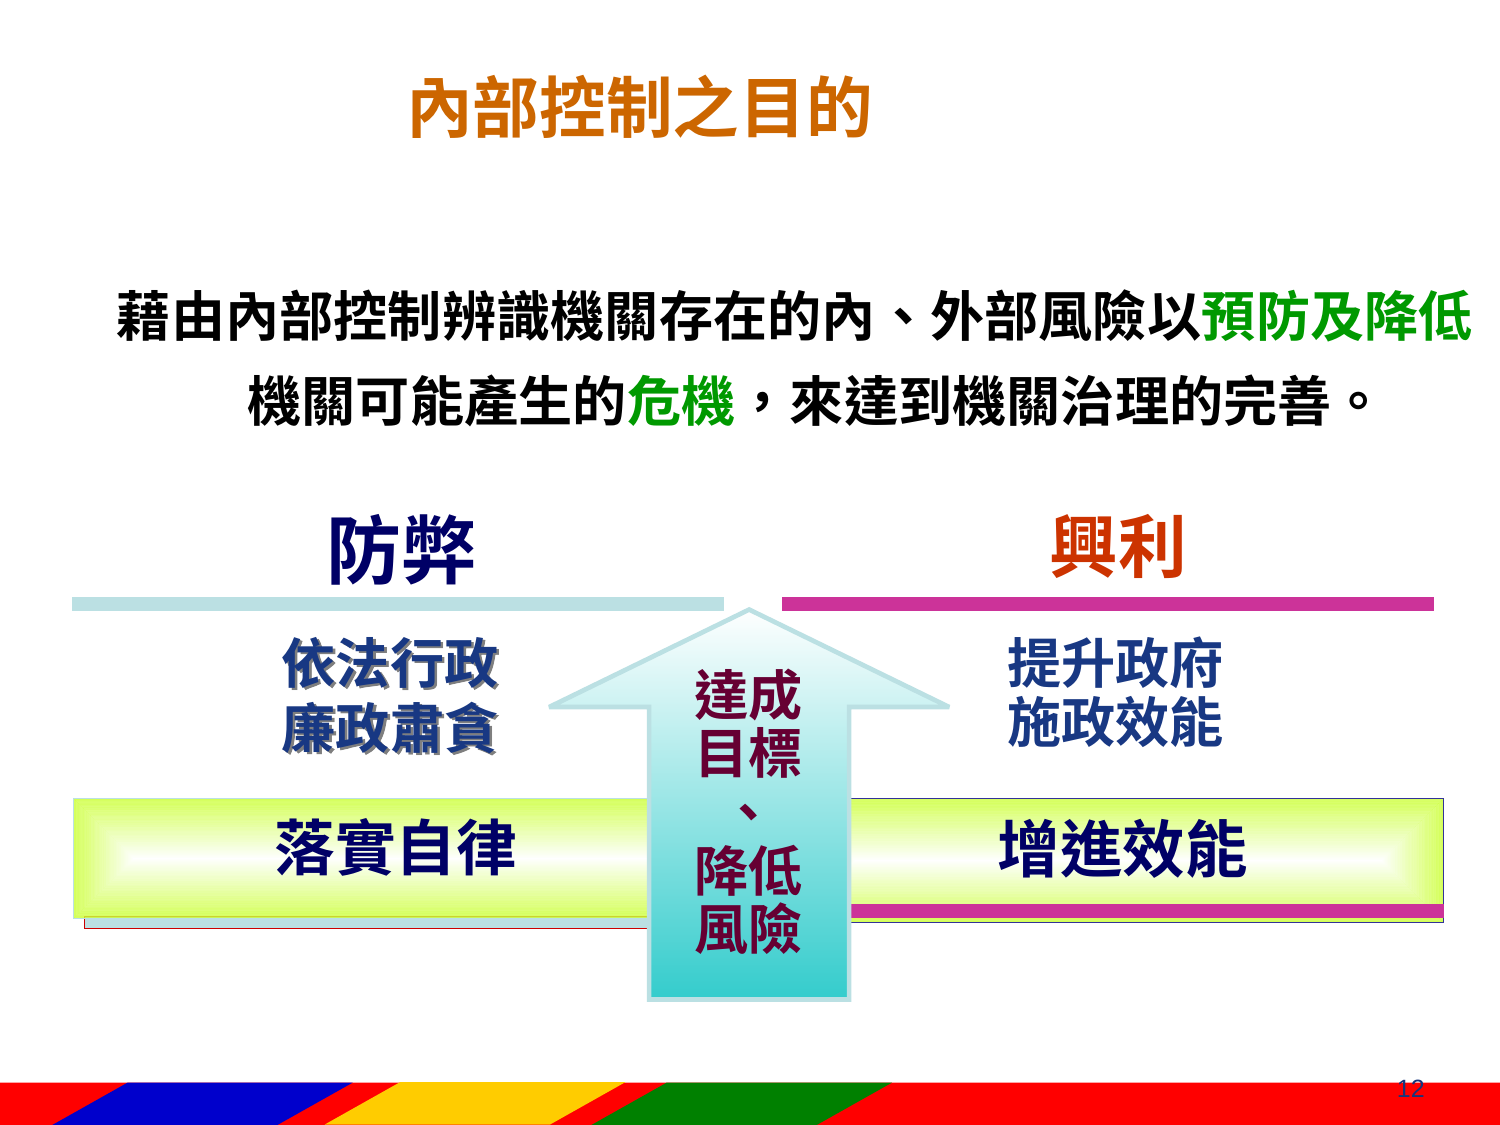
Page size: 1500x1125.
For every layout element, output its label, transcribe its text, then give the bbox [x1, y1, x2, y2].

text_box 增進效能 [862, 809, 1414, 895]
text_box 落實自律 [106, 809, 636, 883]
text_box 防弊 [76, 503, 727, 652]
text_box [73, 798, 636, 929]
subtitle 藉由內部控制辨識機關存在的內、外部風險以預防及降低機關可能產生的危機，來達到機關治理的完善。 [101, 255, 1489, 457]
text_box [862, 798, 1444, 923]
text_box 提升政府 施政效能 [967, 637, 1264, 755]
text_box <編號> [1299, 1042, 1426, 1103]
text_box [587, 609, 793, 708]
text_box 興利 [793, 503, 1444, 697]
text_box [782, 597, 1433, 611]
text_box 達成 目標 、 降低 風險 [636, 668, 862, 1000]
text_box 依法行政 廉政肅貪 [193, 621, 587, 767]
text_box [862, 697, 950, 708]
title 內部控制之目的 [324, 36, 955, 177]
text_box [73, 597, 724, 611]
